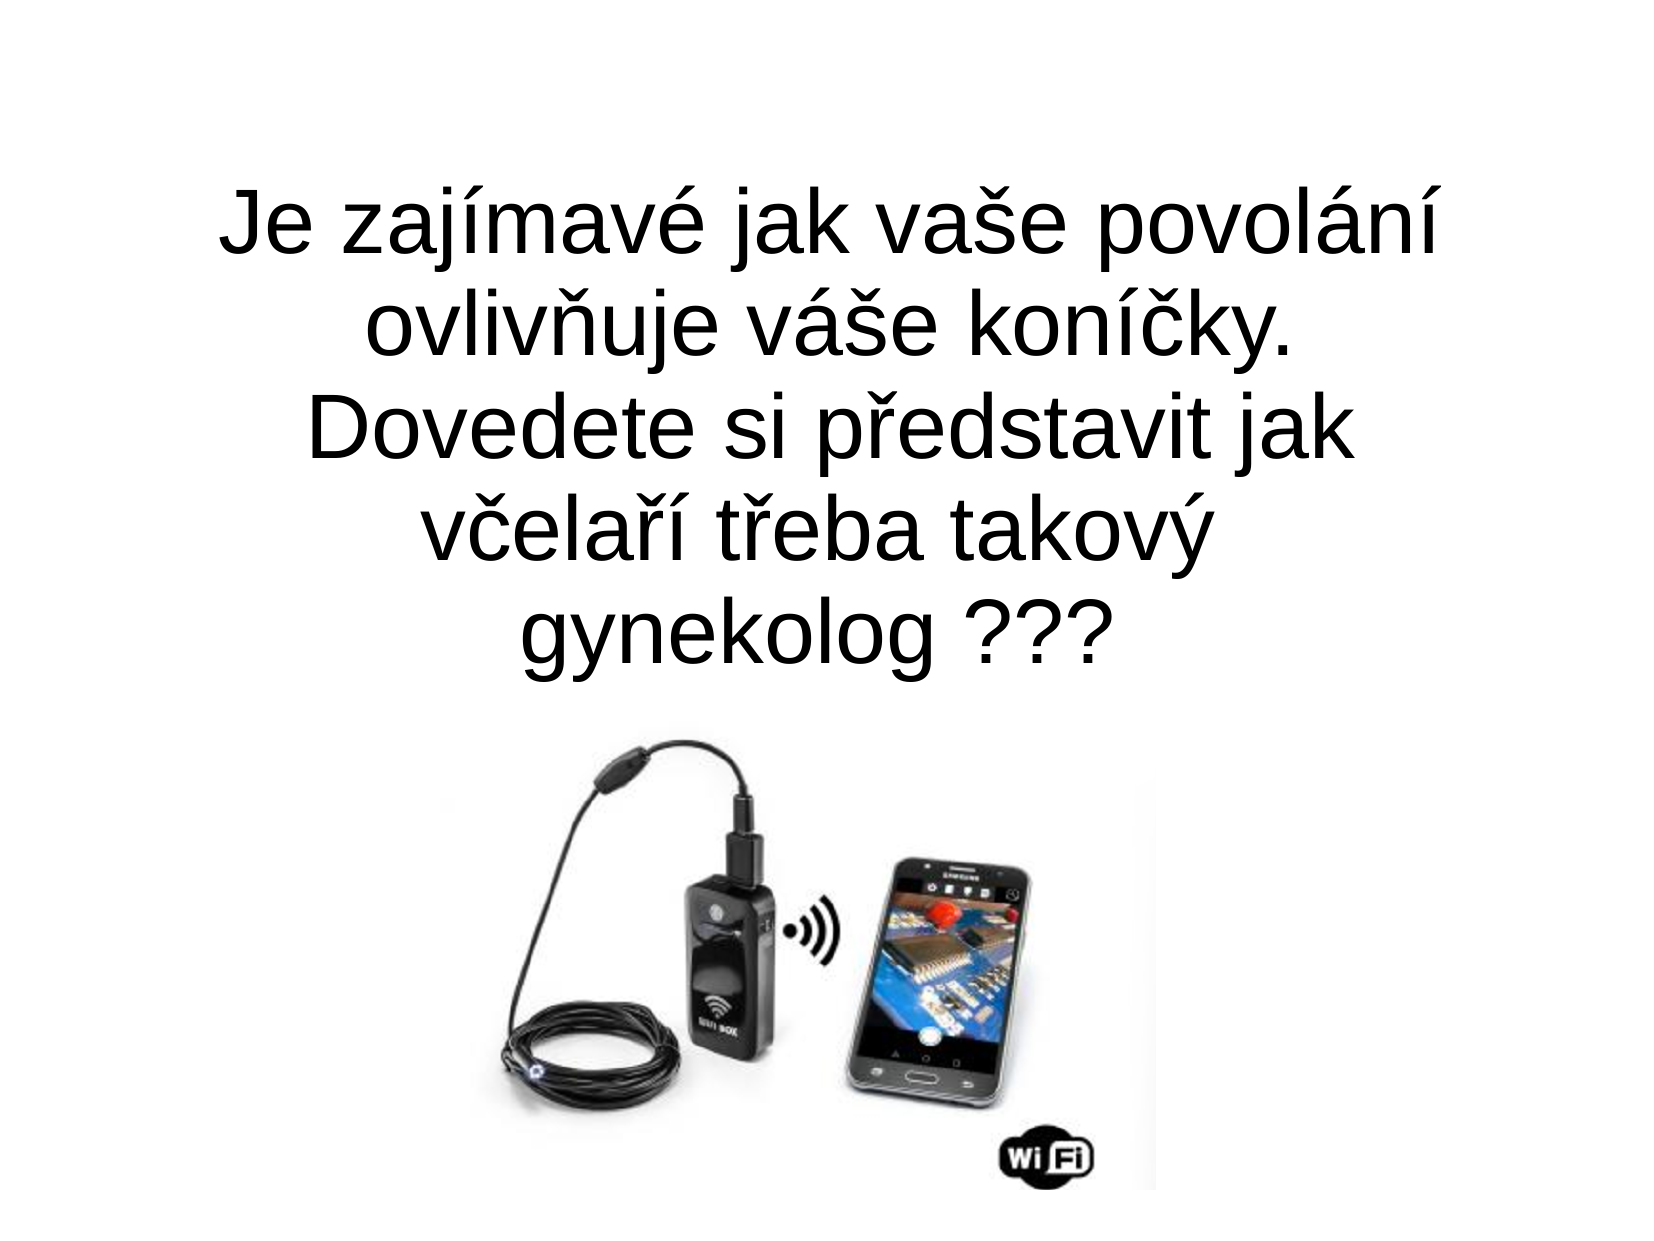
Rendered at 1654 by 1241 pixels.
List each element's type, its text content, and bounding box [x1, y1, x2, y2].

title Je zajímavé jak vaše povolání ovlivňuje váše koníčky. Dovedete si představit jak včelaří třeba takový gynekolog ??? [86, 30, 1576, 823]
picture [430, 719, 1156, 1190]
